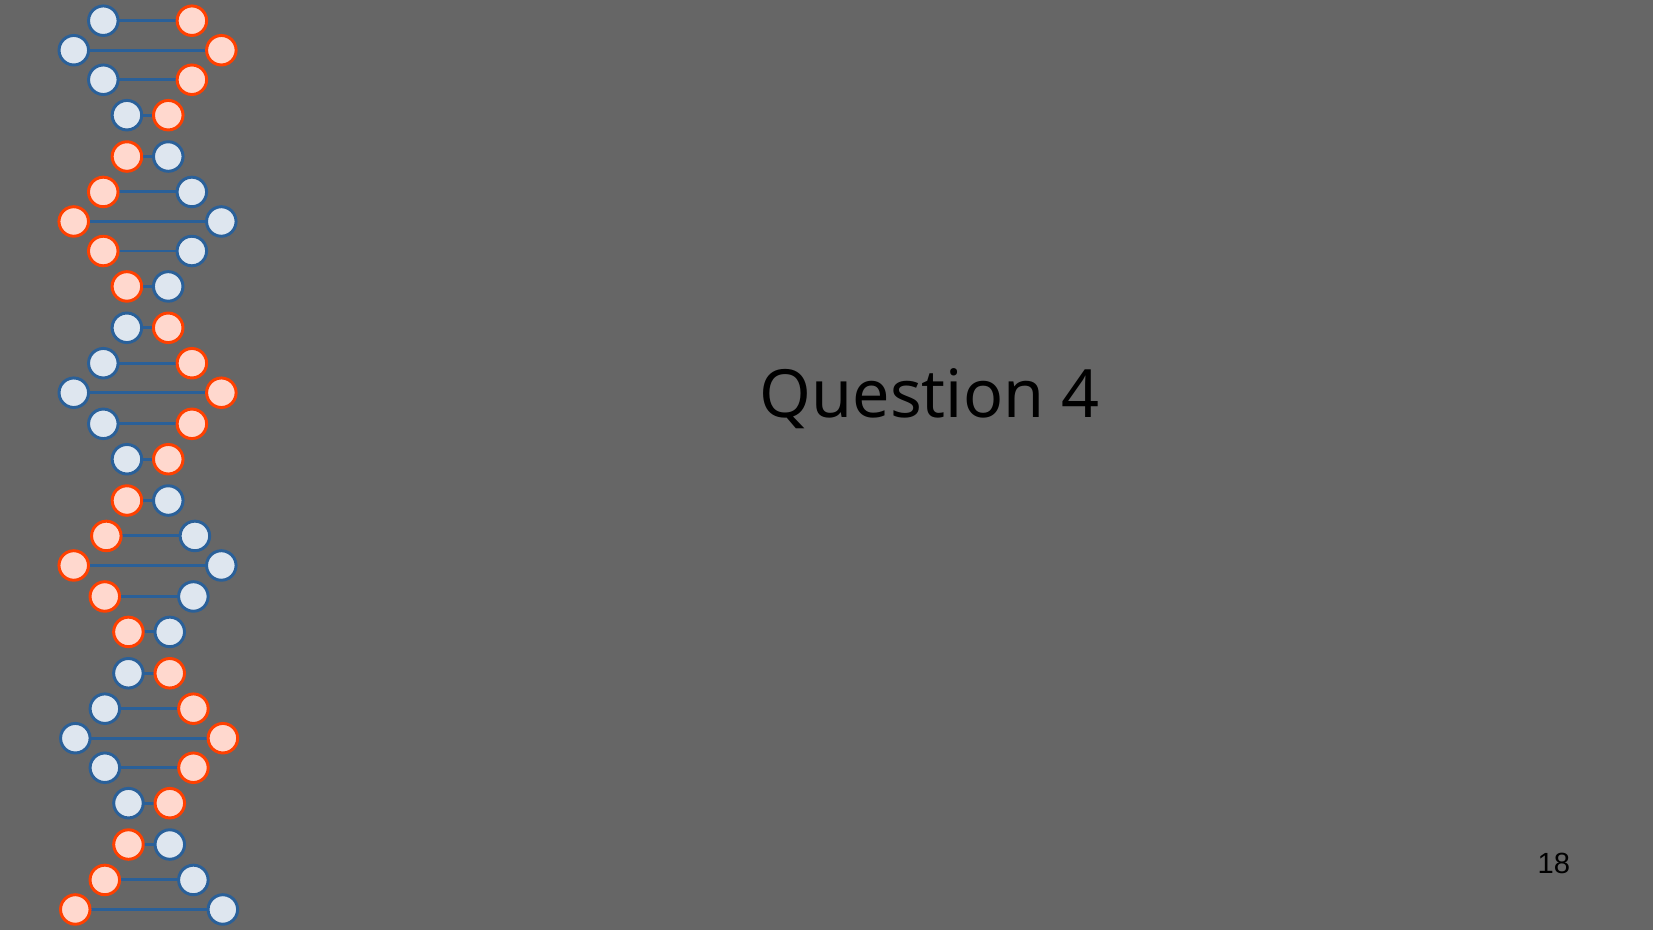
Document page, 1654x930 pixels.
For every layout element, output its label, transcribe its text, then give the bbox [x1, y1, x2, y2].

subtitle Question 4 [265, 35, 1594, 748]
